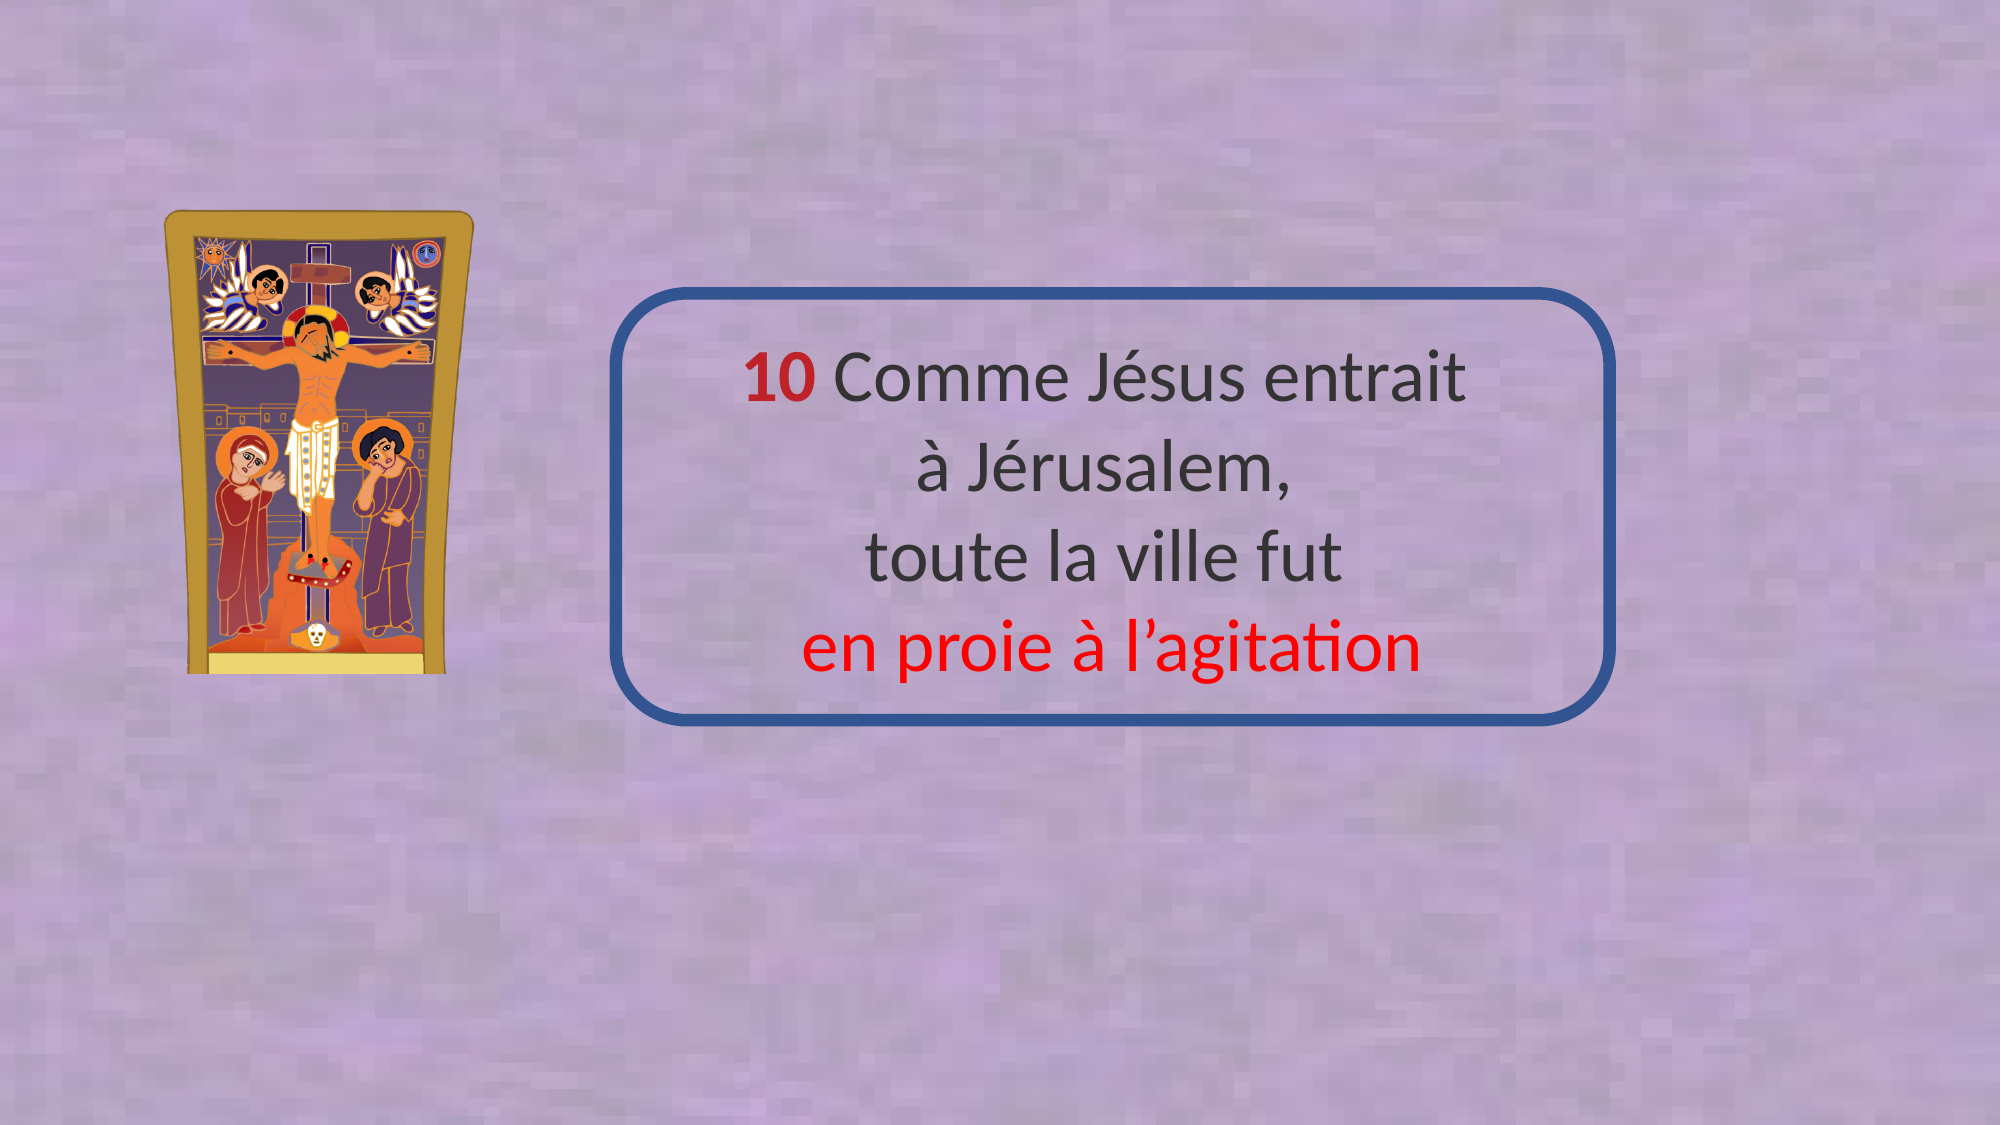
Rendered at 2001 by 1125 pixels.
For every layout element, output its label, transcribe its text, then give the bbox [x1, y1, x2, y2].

picture [153, 182, 487, 674]
text_box 10 Comme Jésus entrait à Jérusalem, toute la ville fut en proie à l’agitation [615, 293, 1610, 721]
